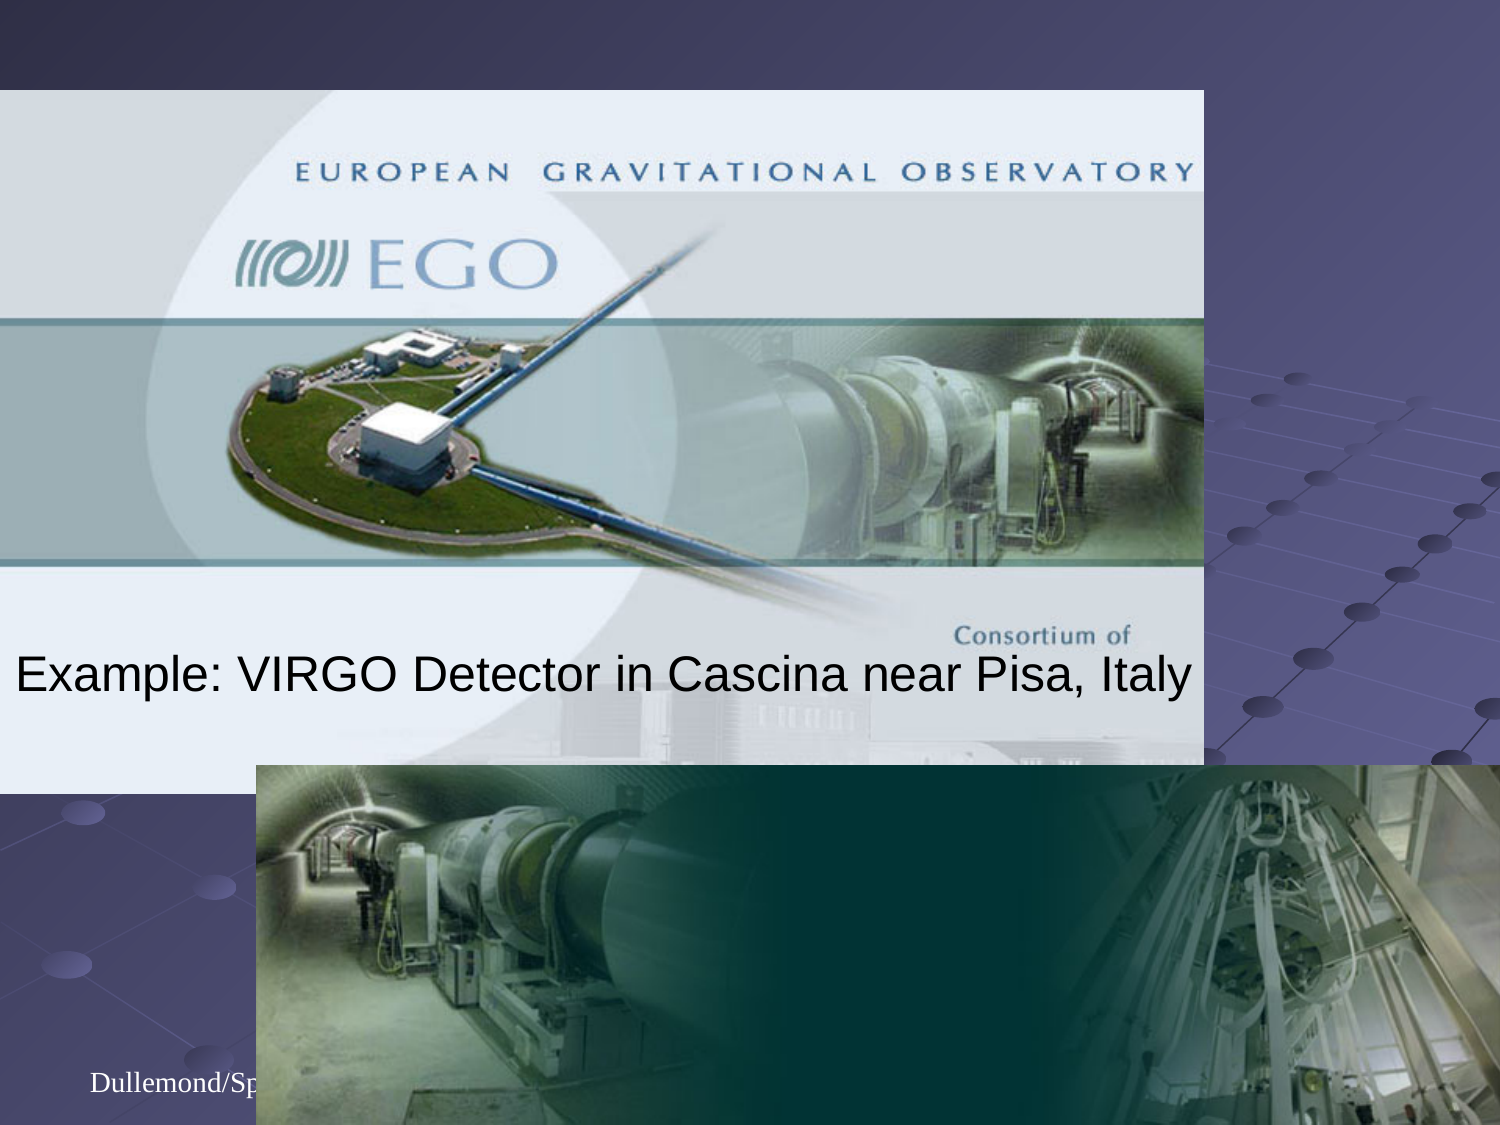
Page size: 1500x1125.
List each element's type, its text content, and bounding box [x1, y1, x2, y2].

picture [0, 709, 1500, 1125]
text_box Example: VIRGO Detector in Cascina near Pisa, Italy [0, 633, 1209, 709]
picture [0, 90, 1204, 633]
